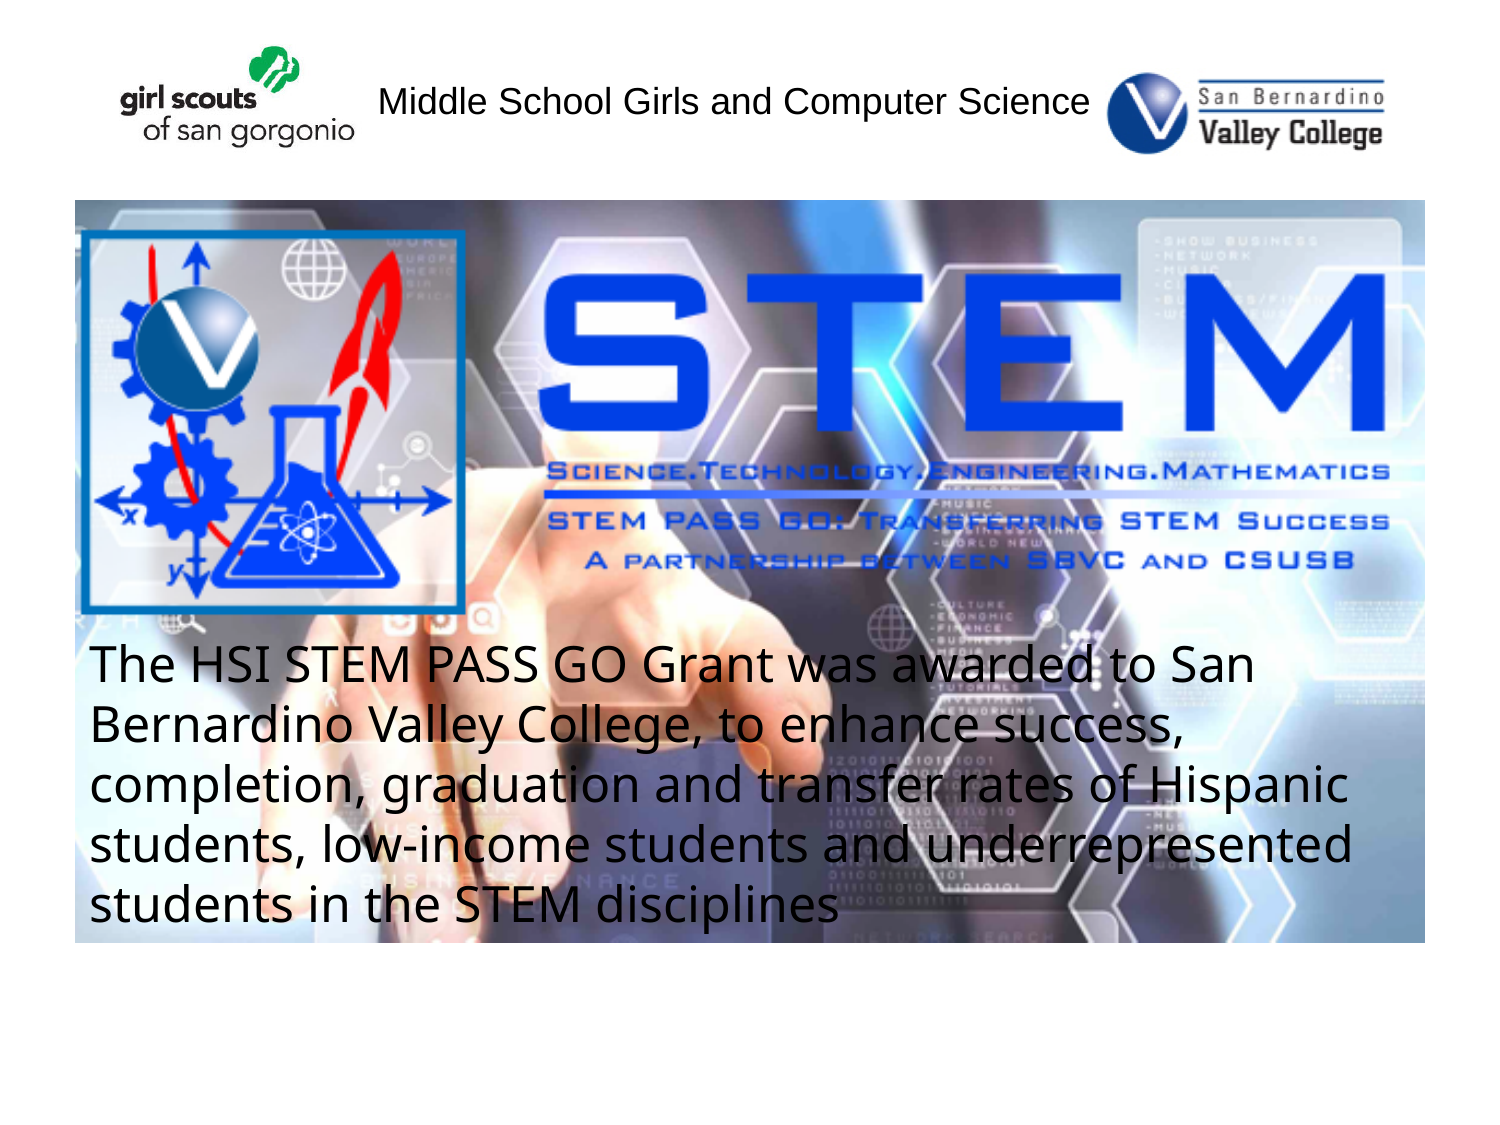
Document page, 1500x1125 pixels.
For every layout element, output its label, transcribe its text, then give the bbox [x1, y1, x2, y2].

text_box The HSI STEM PASS GO Grant was awarded to San Bernardino Valley College, to enhance success, completion, graduation and transfer rates of Hispanic students, low-income students and underrepresented students in the STEM disciplines [74, 624, 1399, 940]
picture [75, 200, 1425, 943]
picture [1105, 67, 1388, 156]
picture [112, 44, 376, 156]
